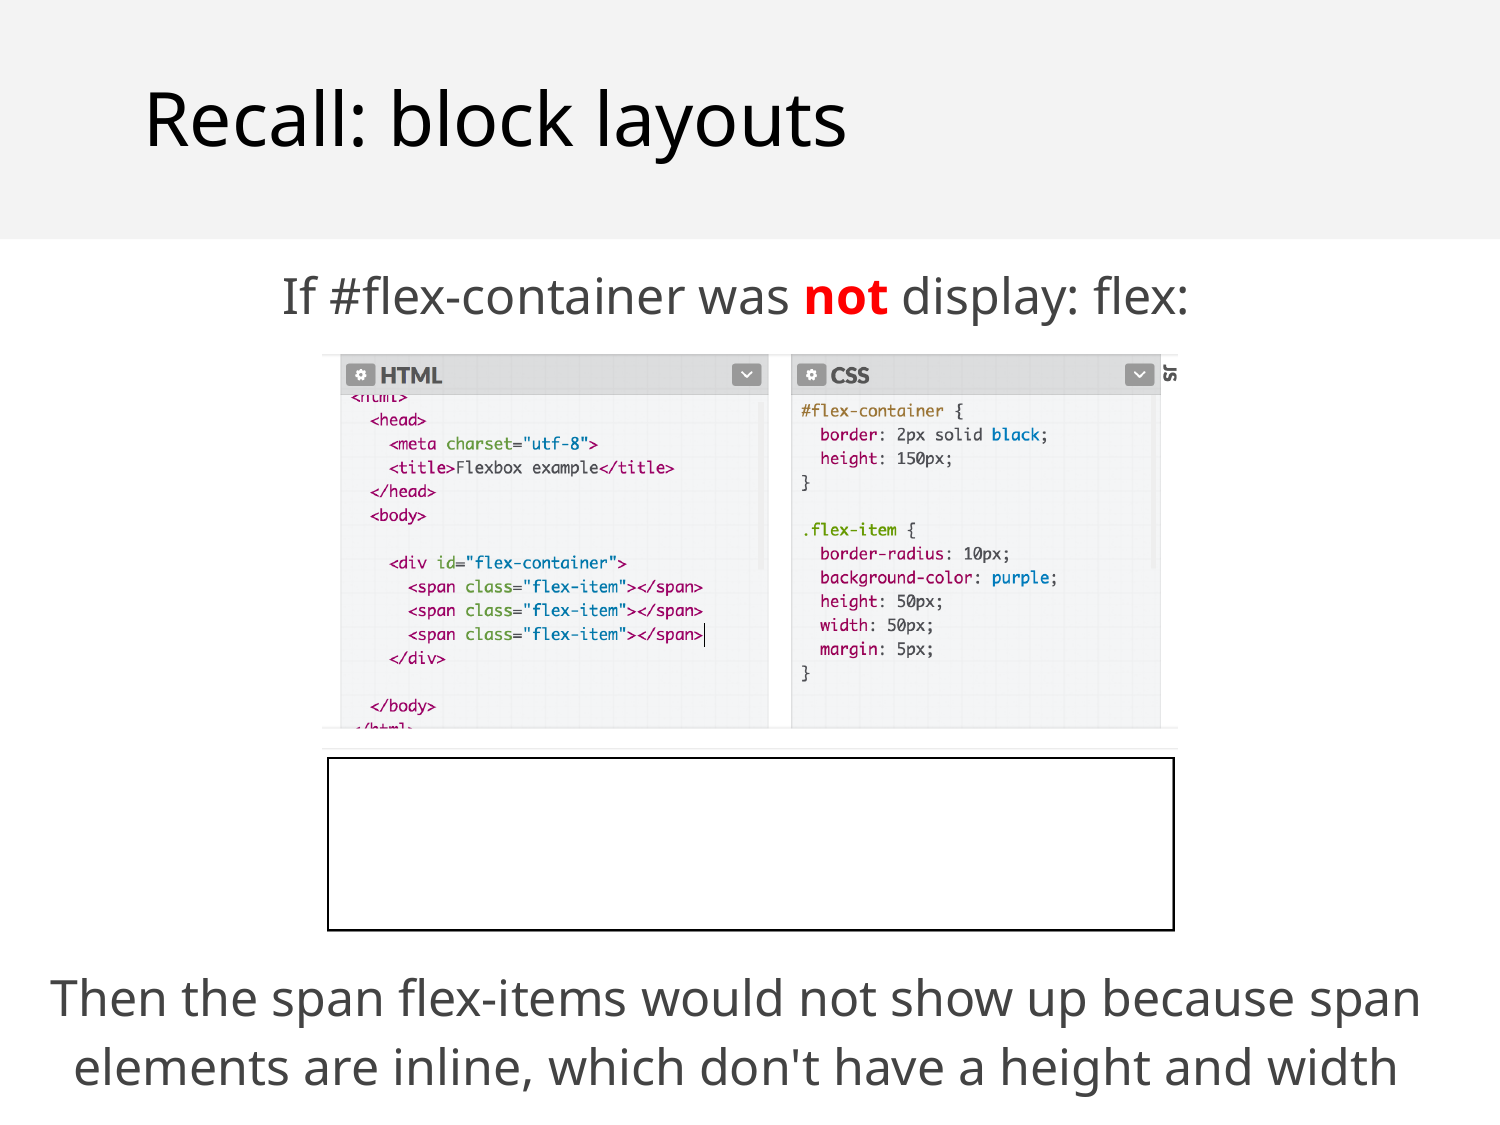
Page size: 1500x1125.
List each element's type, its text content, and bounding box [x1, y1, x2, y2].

list Then the span flex-items would not show up because span elements are inline, which don't have a height and width [12, 942, 1462, 1124]
list If #flex-container was not display: flex: [128, 240, 1345, 490]
title Recall: block layouts [128, 56, 1372, 183]
picture [322, 490, 1178, 942]
